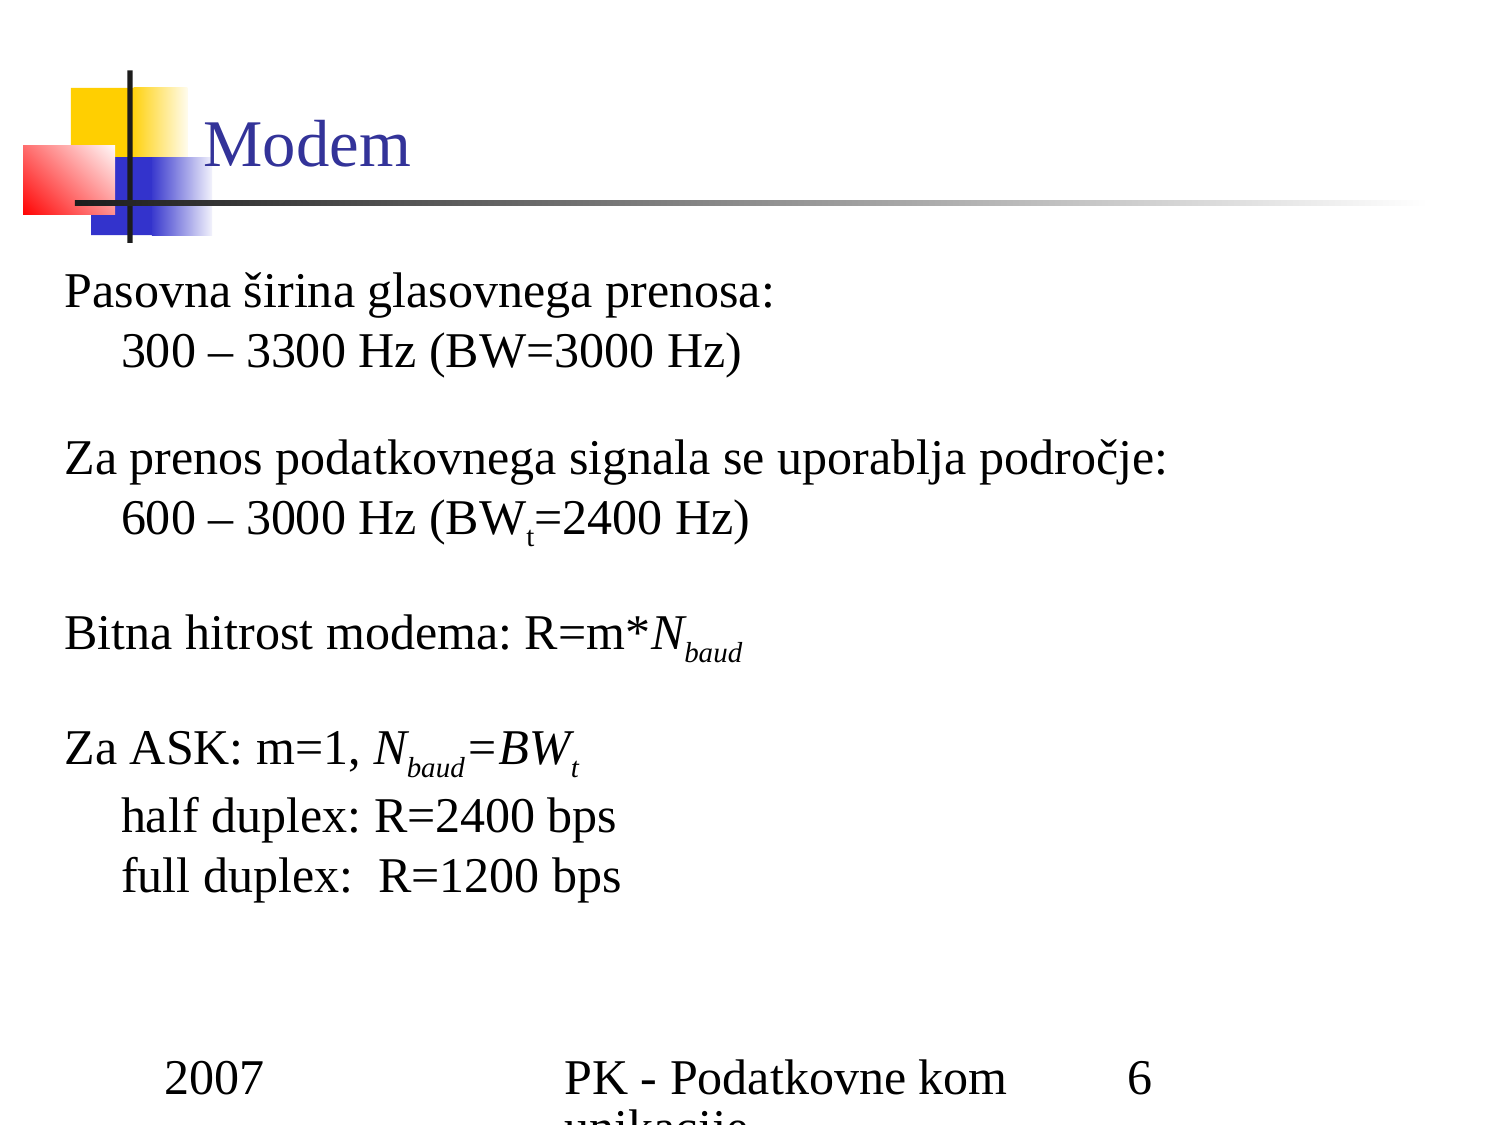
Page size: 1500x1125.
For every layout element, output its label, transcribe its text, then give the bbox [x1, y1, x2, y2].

list Pasovna širina glasovnega prenosa: 300 – 3300 Hz (BW=3000 Hz) Za prenos podatkovnega signala se uporablja področje: 600 – 3000 Hz (BWt=2400 Hz) Bitna hitrost modema: R=m*Nbaud Za ASK: m=1, Nbaud=BWt half duplex: R=2400 bps full duplex: R=1200 bps [50, 249, 1469, 1007]
title Modem [188, 92, 1468, 188]
